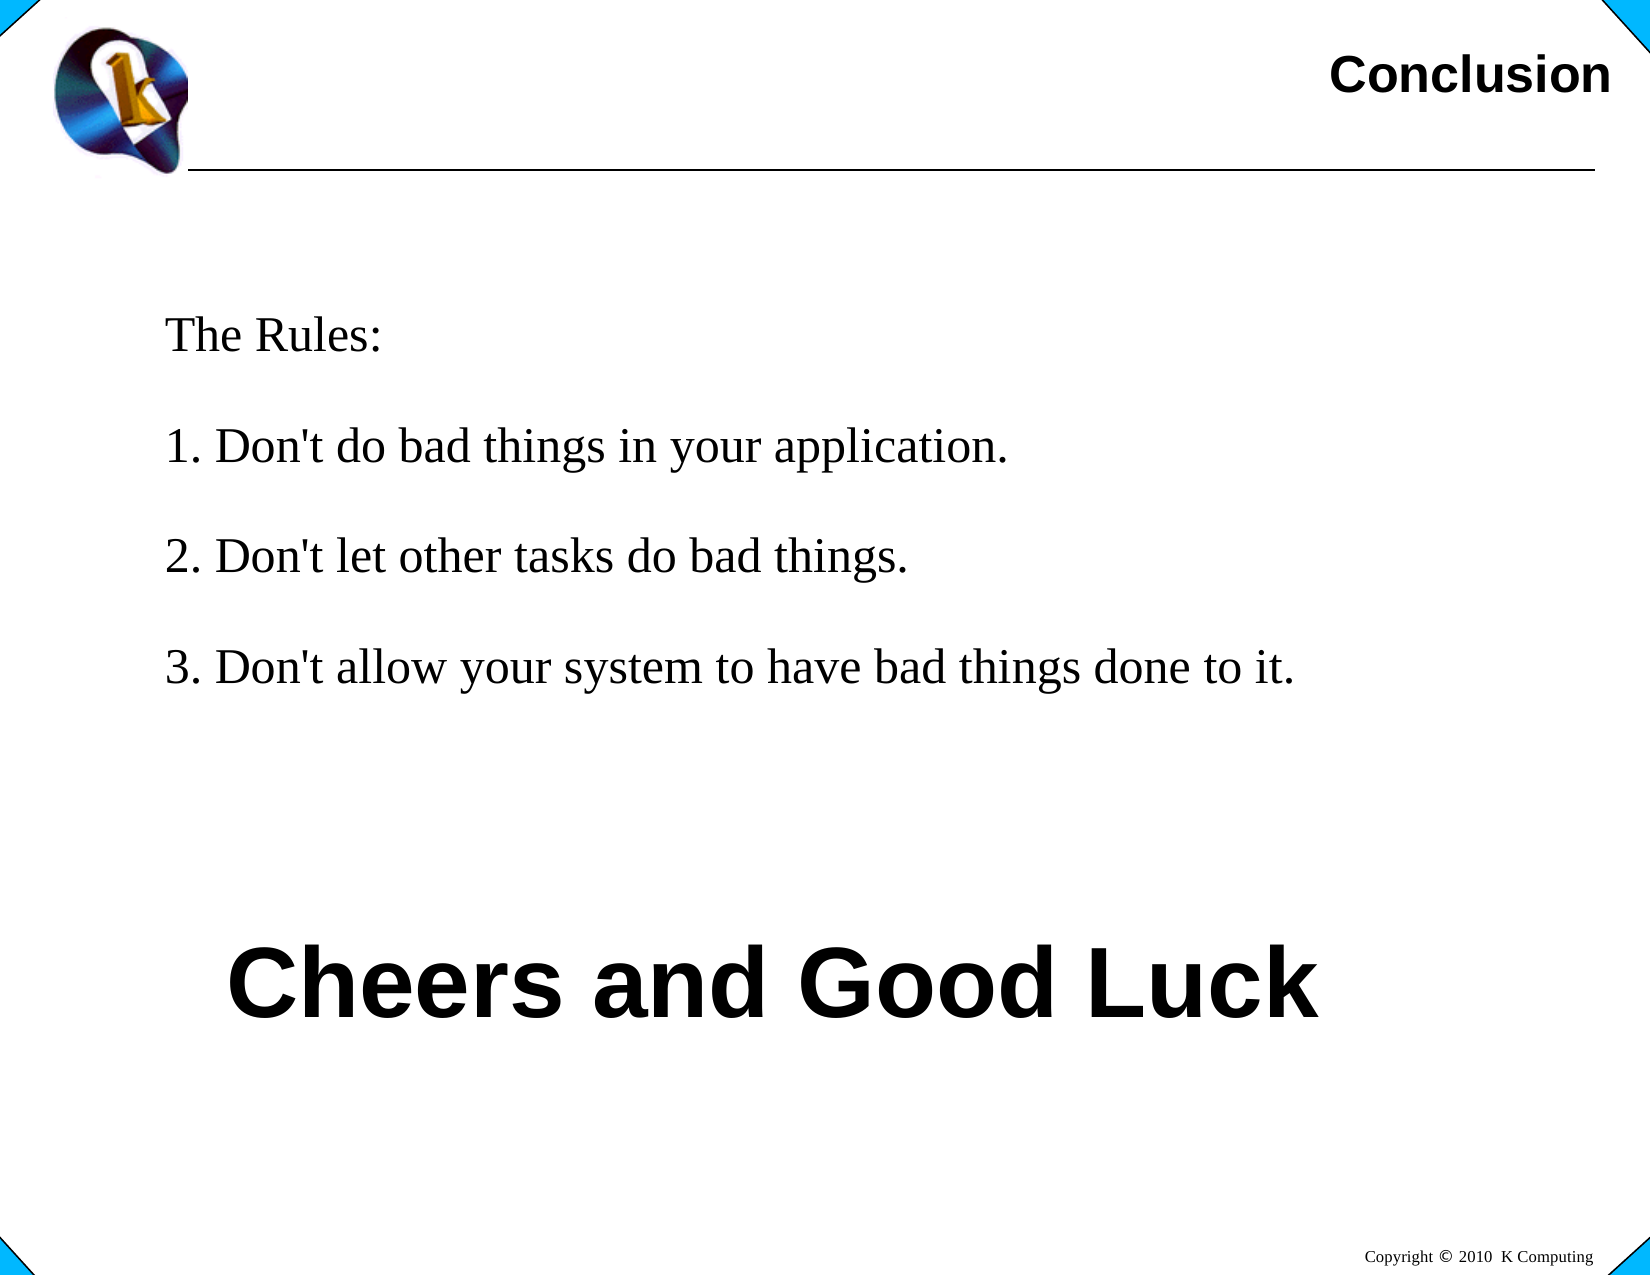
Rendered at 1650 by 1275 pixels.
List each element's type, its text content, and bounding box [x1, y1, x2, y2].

list Cheers and Good Luck [112, 937, 1406, 1163]
text_box The Rules: 1. Don't do bad things in your application. 2. Don't let other tasks do bad things. 3. Don't allow your system to have bad things done to it. [150, 299, 1538, 702]
title Conclusion [437, 7, 1613, 143]
picture [53, 17, 188, 188]
